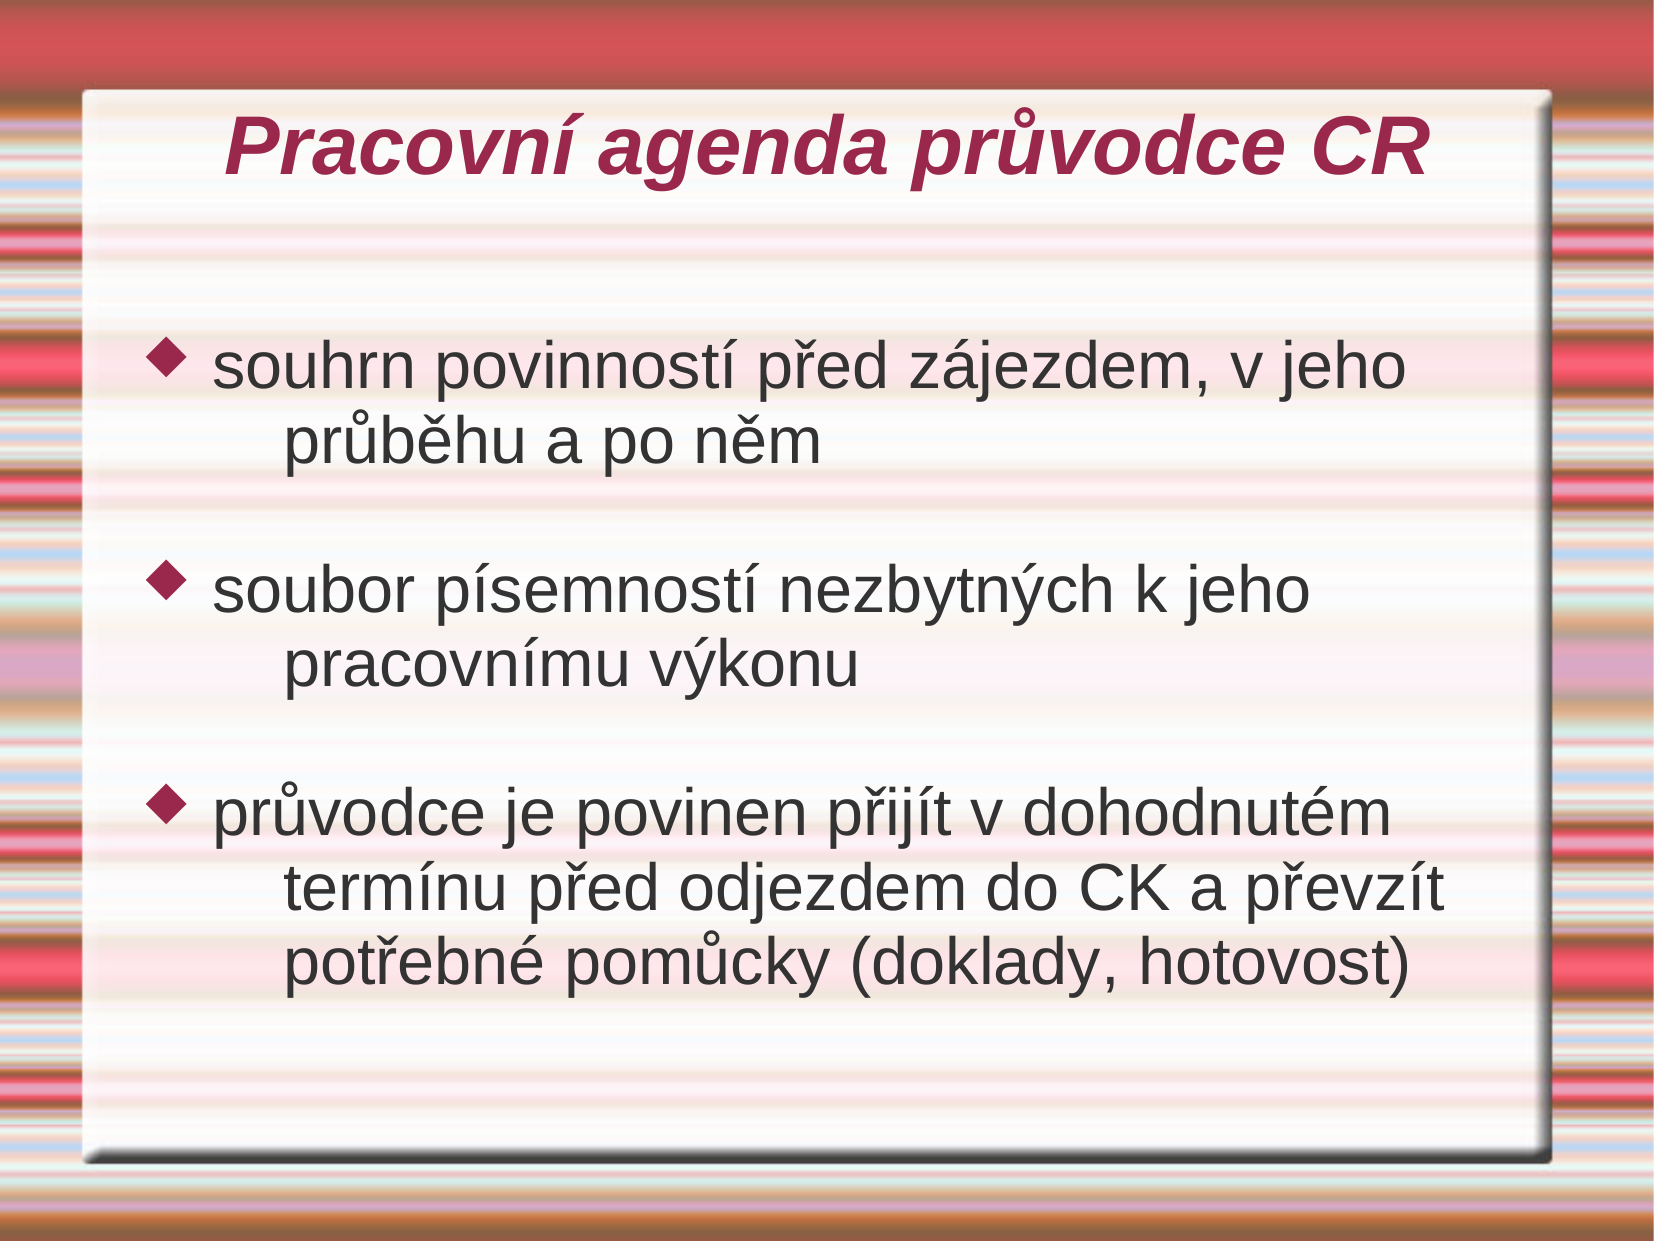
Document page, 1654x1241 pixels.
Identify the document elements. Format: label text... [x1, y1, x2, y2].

title Pracovní agenda průvodce CR [121, 57, 1534, 230]
list souhrn povinností před zájezdem, v jeho průběhu a po něm soubor písemností nezbytných k jeho pracovnímu výkonu průvodce je povinen přijít v dohodnutém termínu před odjezdem do CK a převzít potřebné pomůcky (doklady, hotovost) [118, 324, 1516, 1118]
